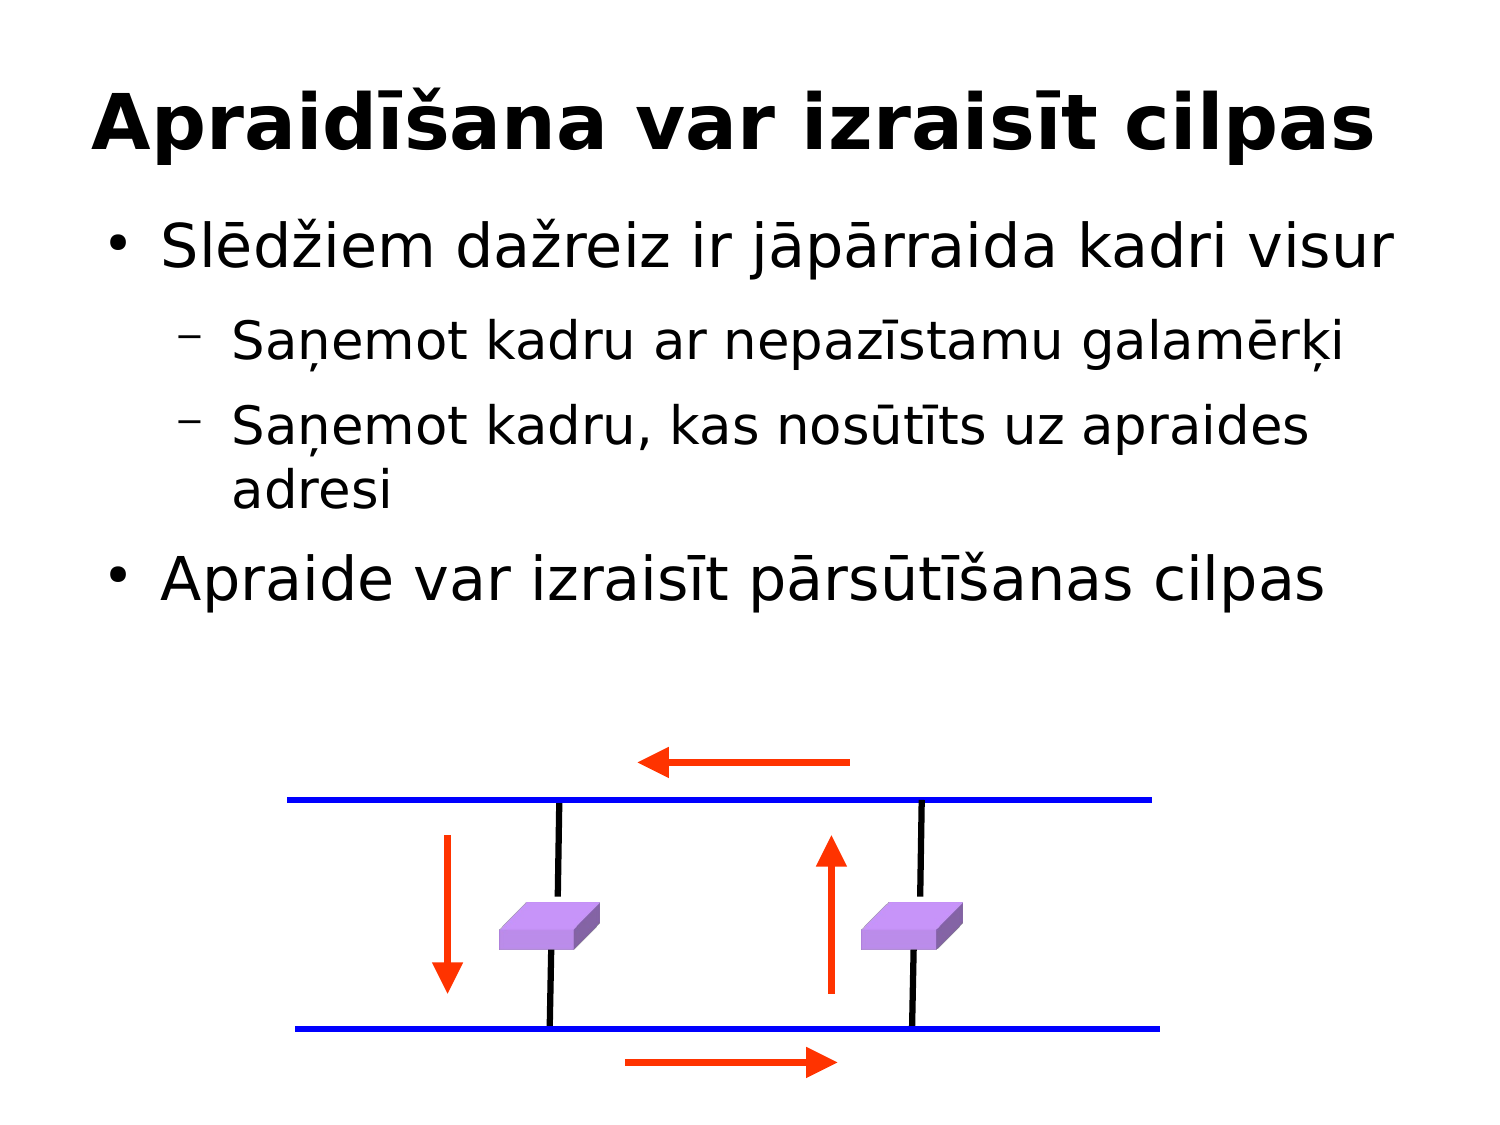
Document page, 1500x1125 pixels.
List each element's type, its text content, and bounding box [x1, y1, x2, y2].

text_box [499, 930, 573, 949]
title Apraidīšana var izraisīt cilpas [49, 62, 1420, 175]
list Slēdžiem dažreiz ir jāpārraida kadri visur Saņemot kadru ar nepazīstamu galamērķi Saņemot kadru, kas nosūtīts uz apraides adresi Apraide var izraisīt pārsūtīšanas cilpas [74, 199, 1463, 738]
text_box [861, 930, 935, 949]
